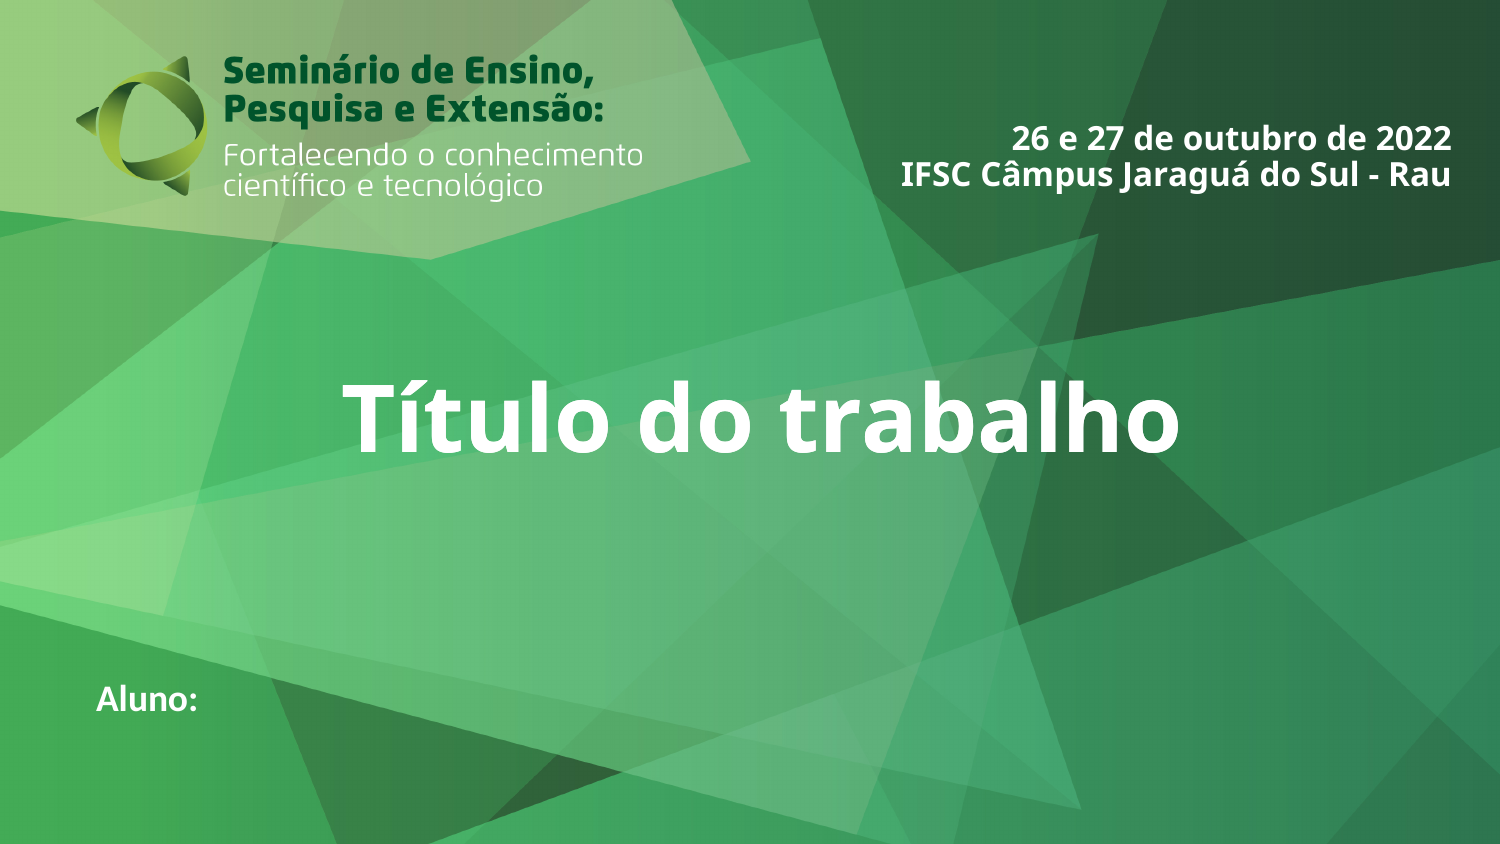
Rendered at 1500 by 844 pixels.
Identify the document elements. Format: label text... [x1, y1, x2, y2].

text_box 26 e 27 de outubro de 2022 IFSC Câmpus Jaraguá do Sul - Rau [342, 84, 1468, 201]
text_box Aluno: [80, 671, 1207, 762]
picture [0, 0, 1500, 844]
text_box Título do trabalho [199, 363, 1325, 481]
